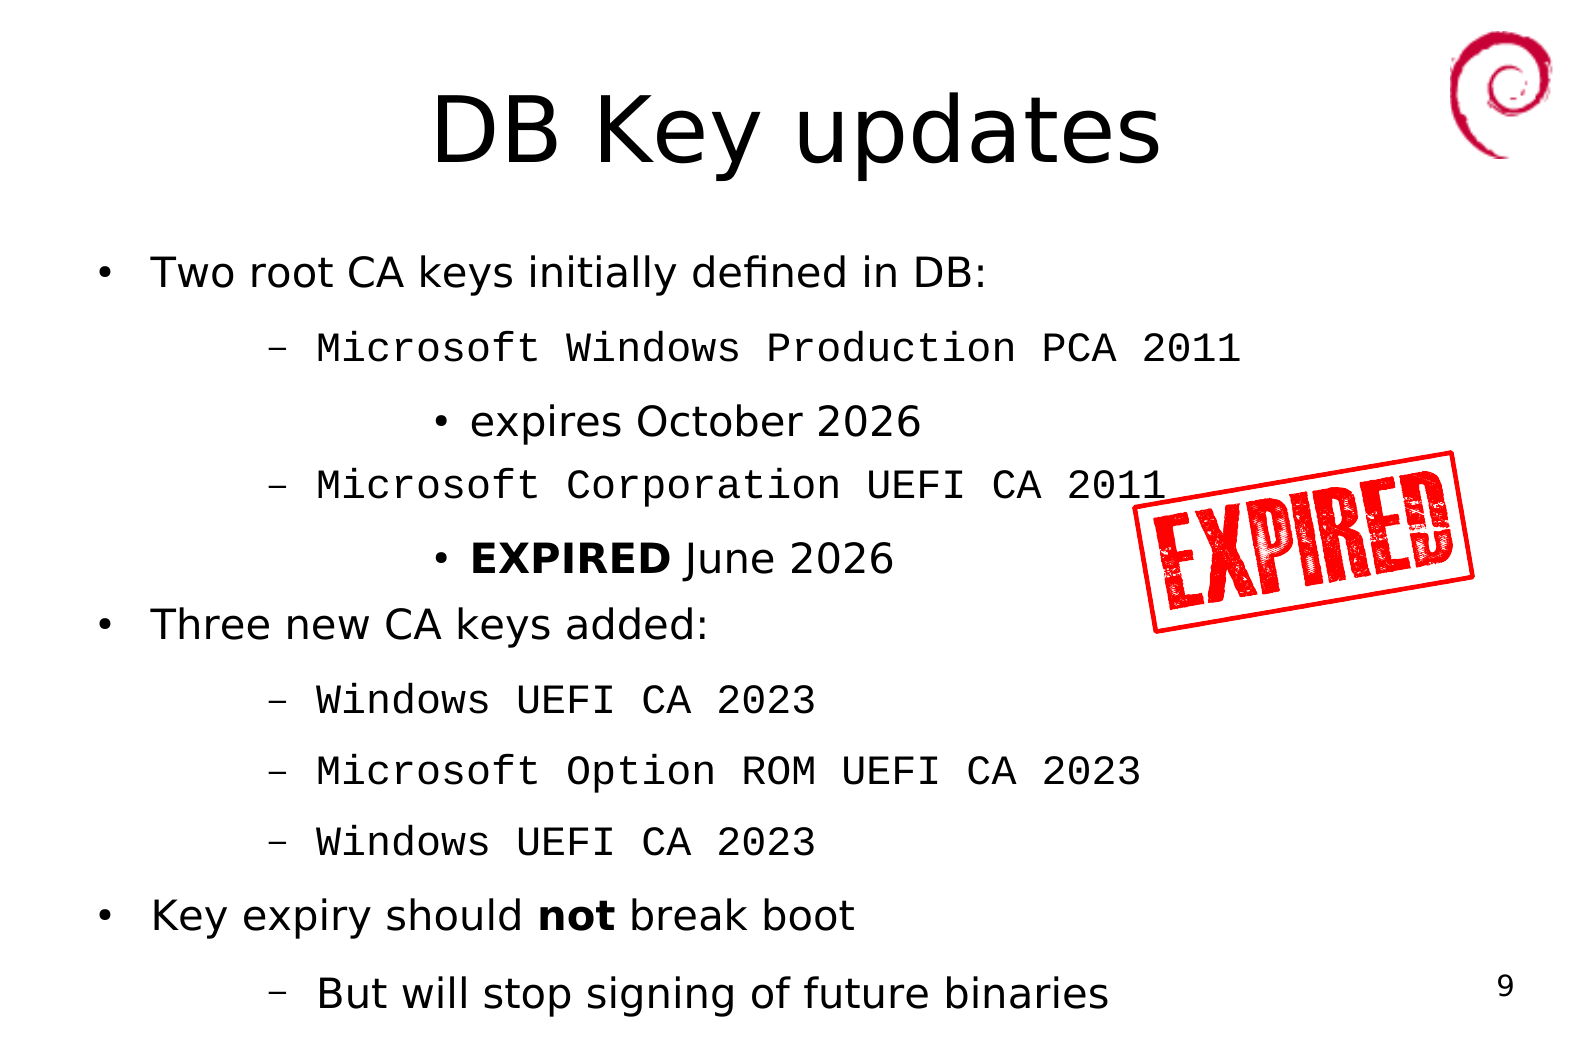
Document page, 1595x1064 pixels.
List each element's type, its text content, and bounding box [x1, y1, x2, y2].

picture [1450, 31, 1555, 159]
list Two root CA keys initially defined in DB: Microsoft Windows Production PCA 2011 expires October 2026 Microsoft Corporation UEFI CA 2011 EXPIRED June 2026 Three new CA keys added: Windows UEFI CA 2023 Microsoft Option ROM UEFI CA 2023 Windows UEFI CA 2023 Key expiry should not break boot But will stop signing of future binaries [79, 248, 1515, 1019]
picture [1132, 450, 1475, 634]
title DB Key updates [79, 42, 1515, 220]
